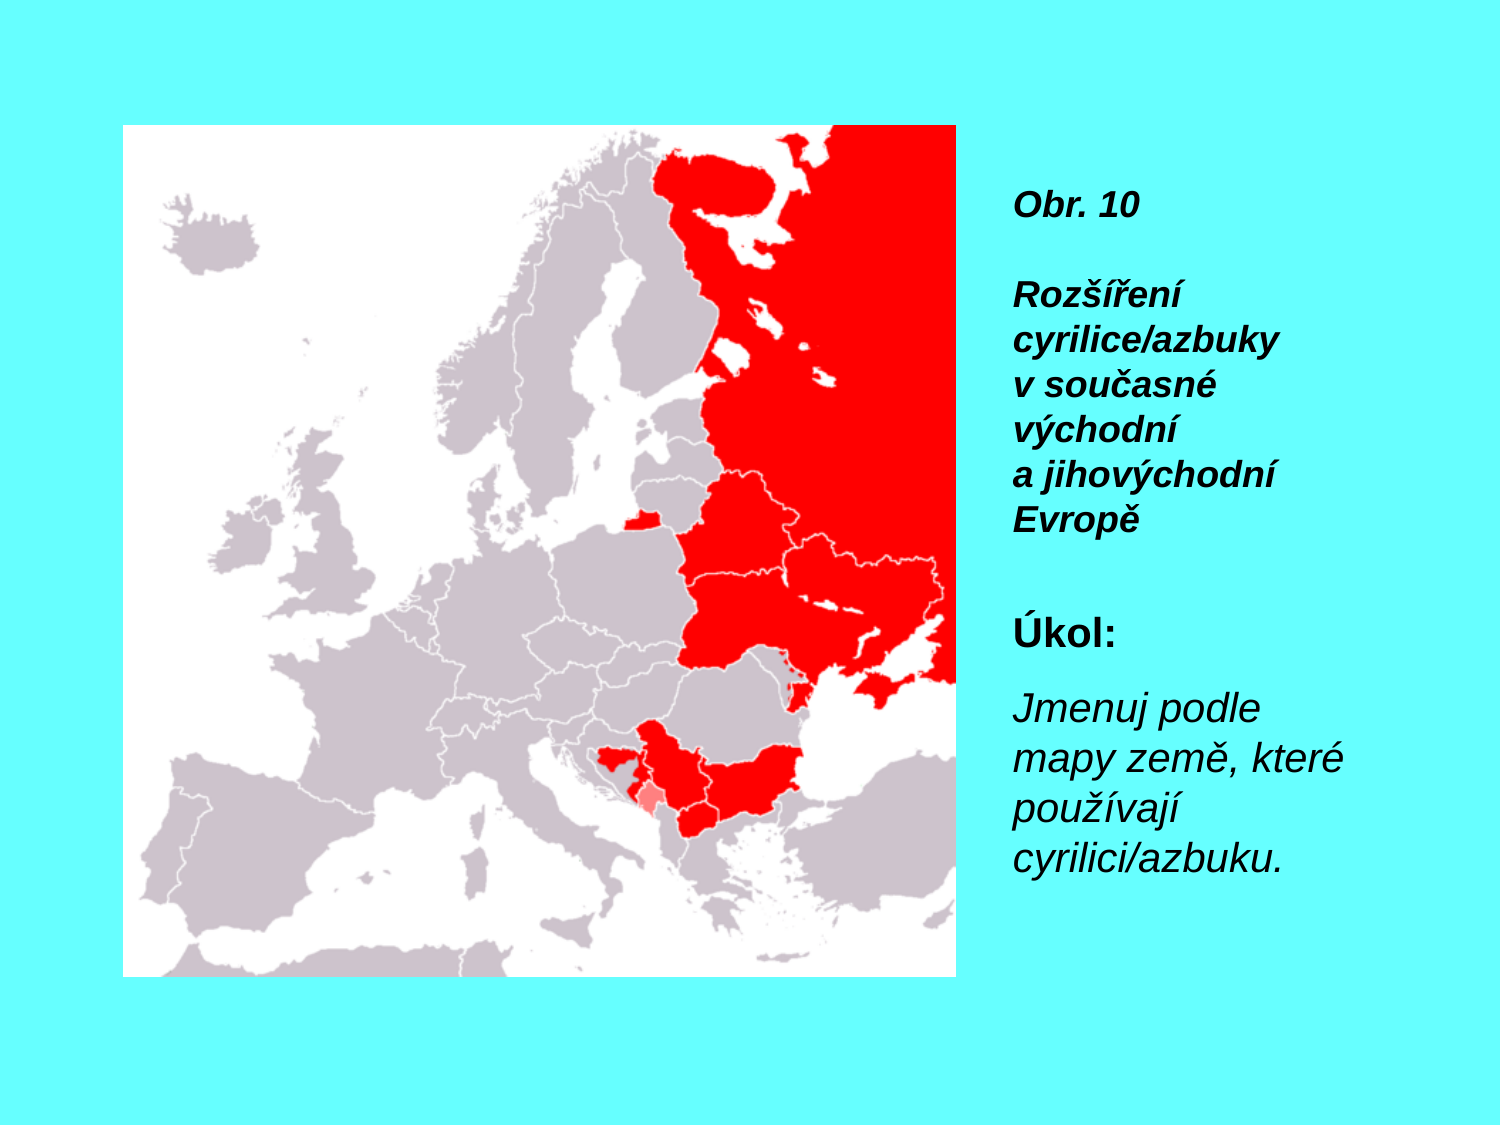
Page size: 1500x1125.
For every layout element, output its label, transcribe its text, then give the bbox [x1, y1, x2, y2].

text_box Obr. 10 Rozšíření cyrilice/azbuky v současné východní a jihovýchodní Evropě [998, 172, 1377, 549]
text_box Úkol: Jmenuj podle mapy země, které používají cyrilici/azbuku. [998, 597, 1388, 889]
picture [123, 125, 956, 977]
